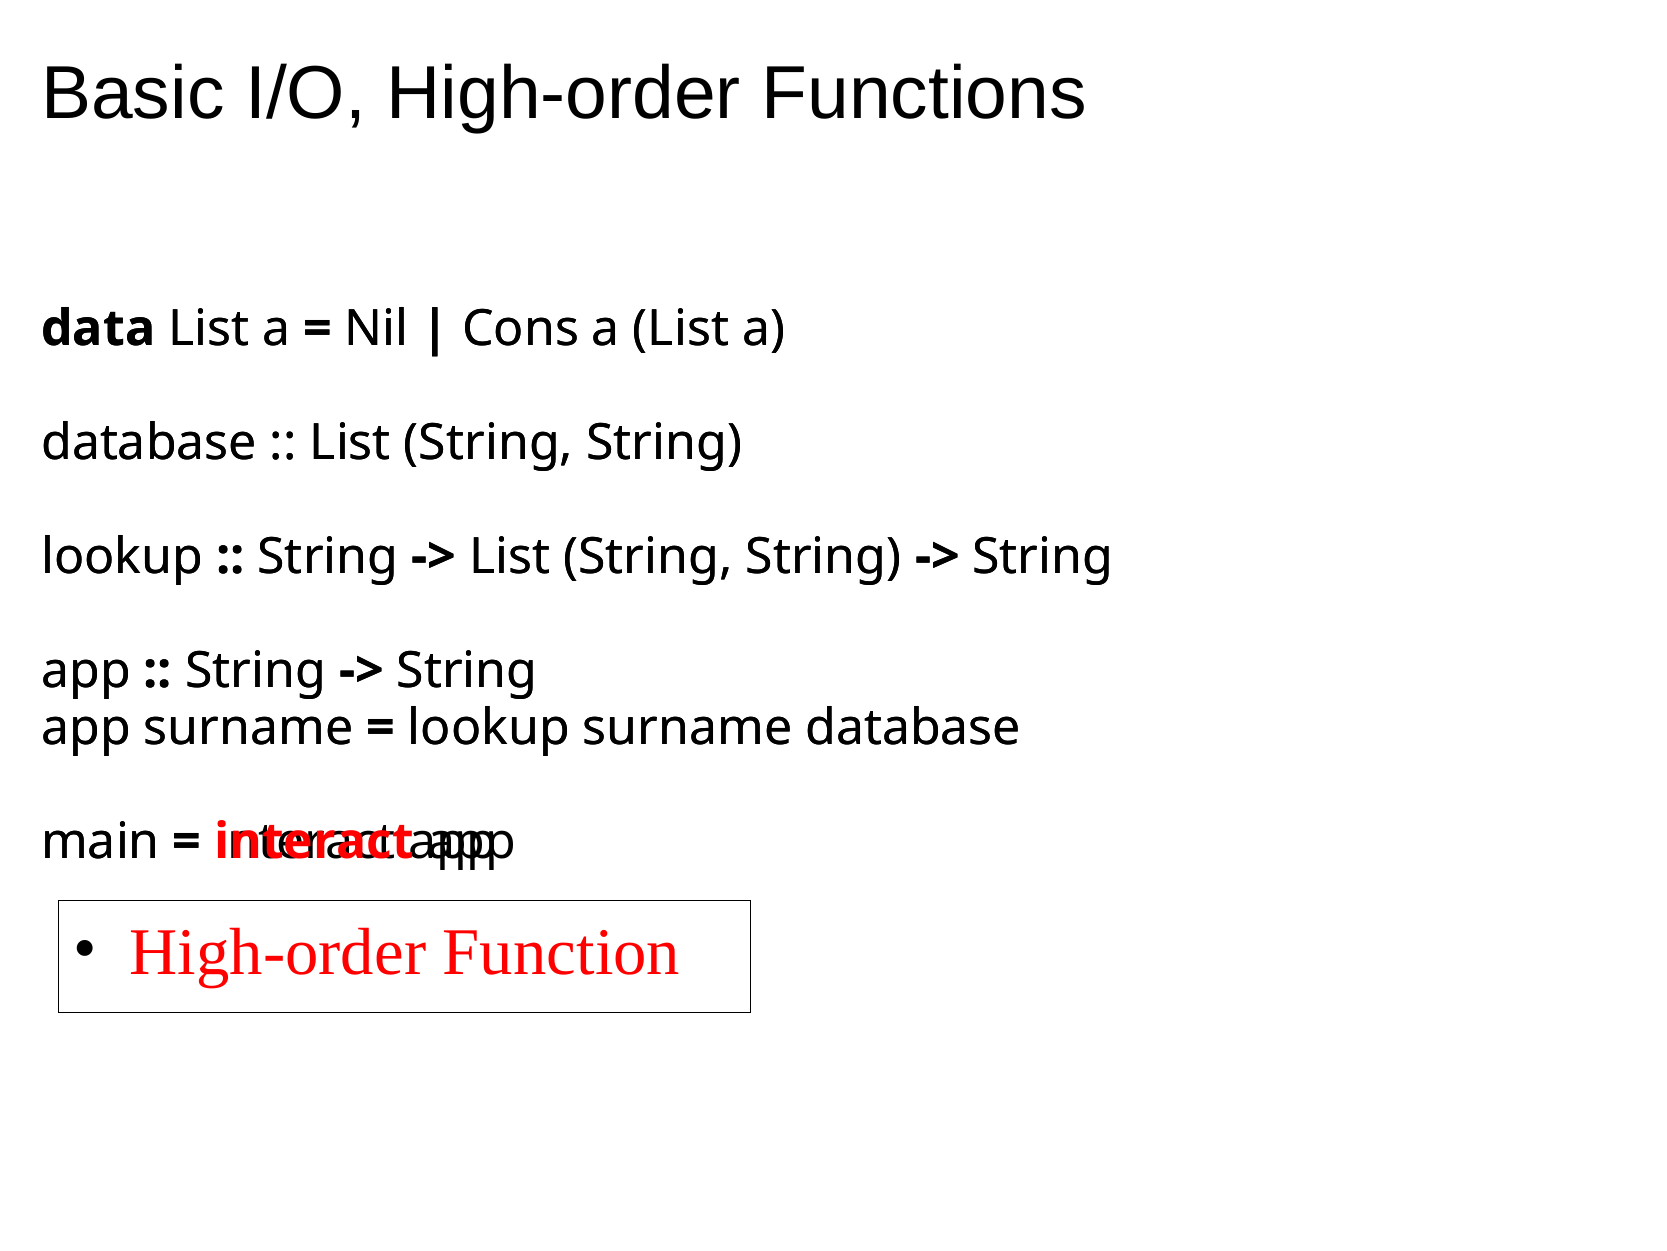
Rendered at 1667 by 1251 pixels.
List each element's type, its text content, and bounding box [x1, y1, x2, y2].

list High-order Function [58, 900, 751, 1013]
title Basic I/O, High-order Functions [41, 50, 1628, 203]
list data List a = Nil | Cons a (List a) database :: List (String, String) lookup :: String -> List (String, String) -> String app :: String -> String app surname = lookup surname database main = interact app [41, 299, 1628, 901]
